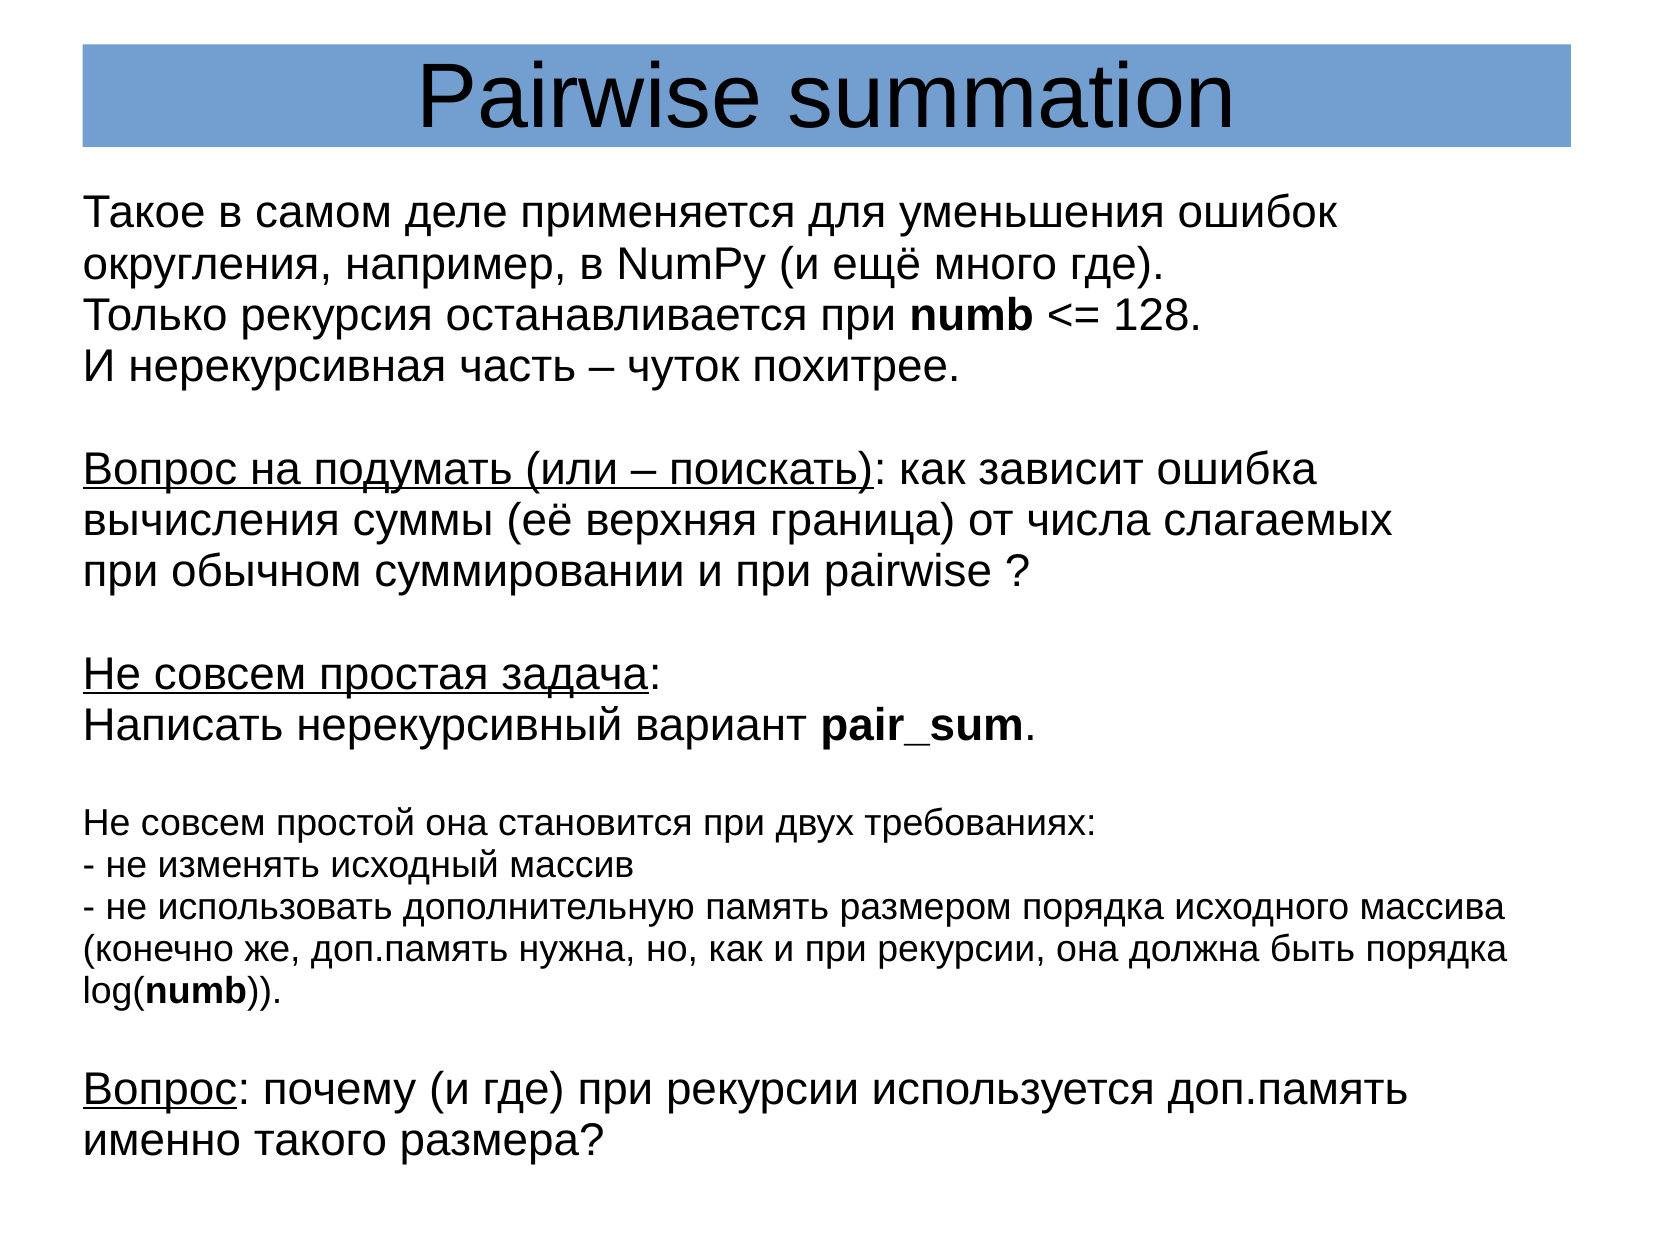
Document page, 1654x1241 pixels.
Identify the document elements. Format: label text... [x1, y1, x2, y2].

subtitle Такое в самом деле применяется для уменьшения ошибок округления, например, в NumPy (и ещё много где). Только рекурсия останавливается при numb <= 128. И нерекурсивная часть – чуток похитрее. Вопрос на подумать (или – поискать): как зависит ошибка вычисления суммы (её верхняя граница) от числа слагаемых при обычном суммировании и при pairwise ? Не совсем простая задача: Написать нерекурсивный вариант pair_sum. Не совсем простой она становится при двух требованиях: - не изменять исходный массив - не использовать дополнительную память размером порядка исходного массива (конечно же, доп.память нужна, но, как и при рекурсии, она должна быть порядка log(numb)). Вопрос: почему (и где) при рекурсии используется доп.память именно такого размера? [82, 135, 1571, 1166]
title Pairwise summation [82, 44, 1571, 135]
